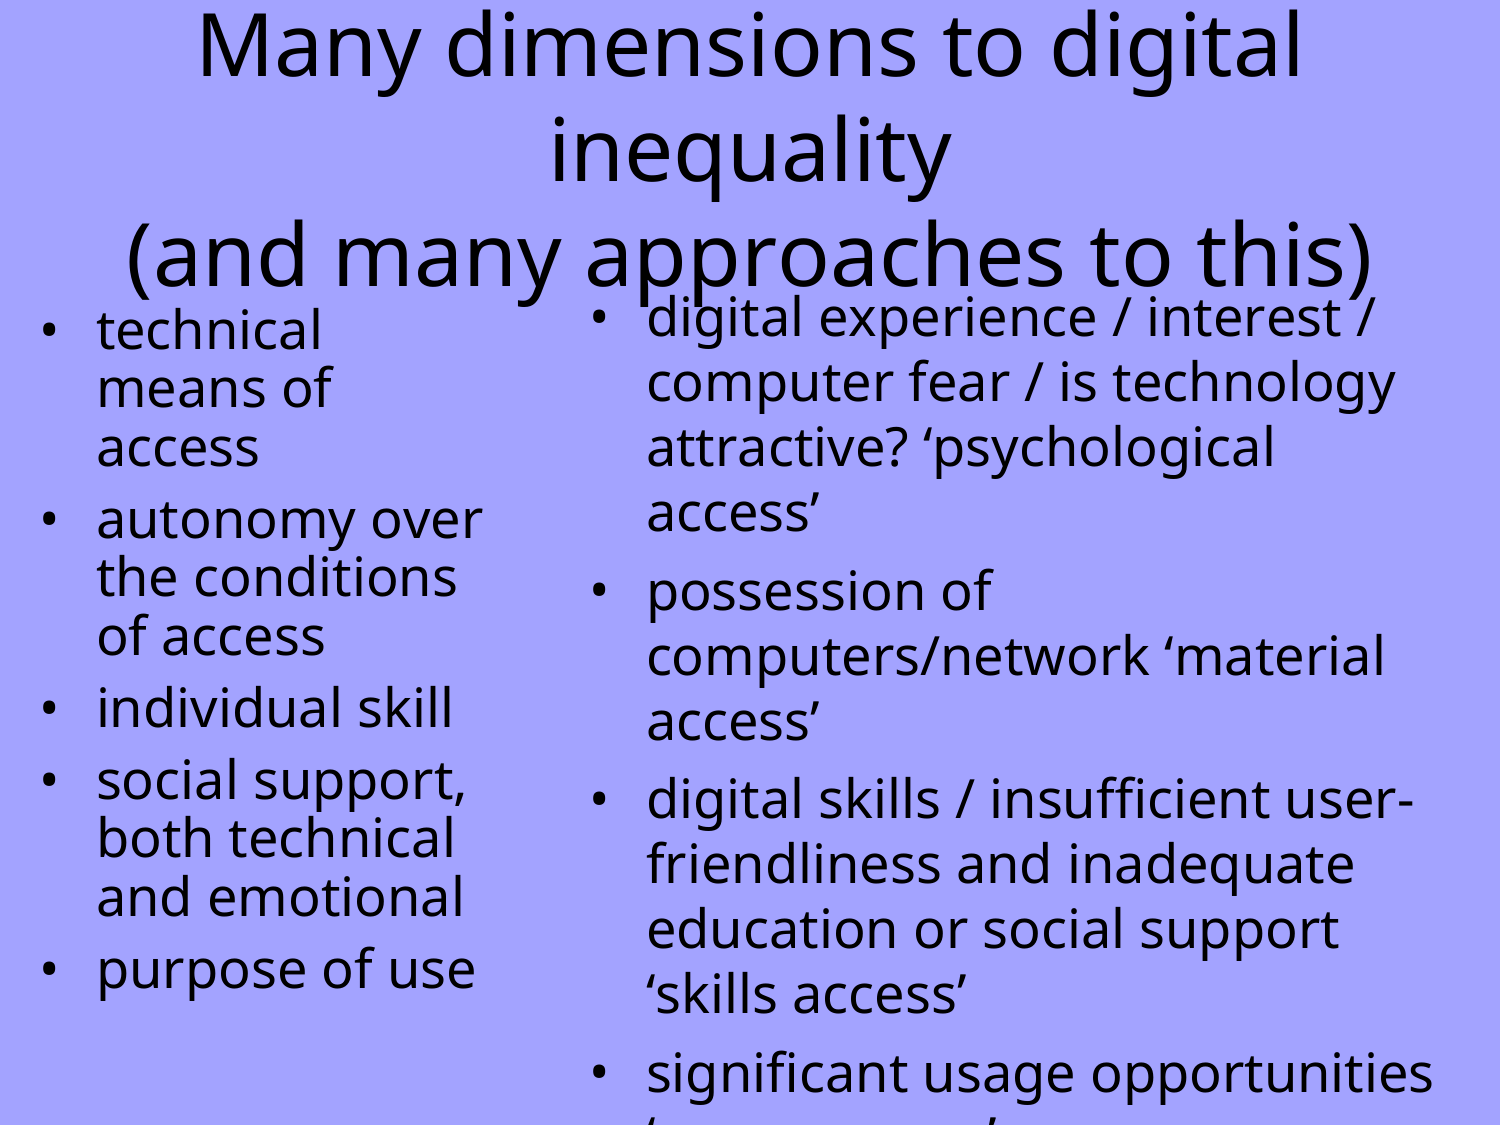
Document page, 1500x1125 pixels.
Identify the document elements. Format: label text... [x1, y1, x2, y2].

text_box digital experience / interest / computer fear / is technology attractive? ‘psychological access’ possession of computers/network ‘material access’ digital skills / insufficient user-friendliness and inadequate education or social support ‘skills access’ significant usage opportunities ‘usage access’ [575, 275, 1476, 1125]
list technical means of access autonomy over the conditions of access individual skill social support, both technical and emotional purpose of use [24, 295, 513, 1038]
title Many dimensions to digital inequality (and many approaches to this) [0, 24, 1500, 268]
